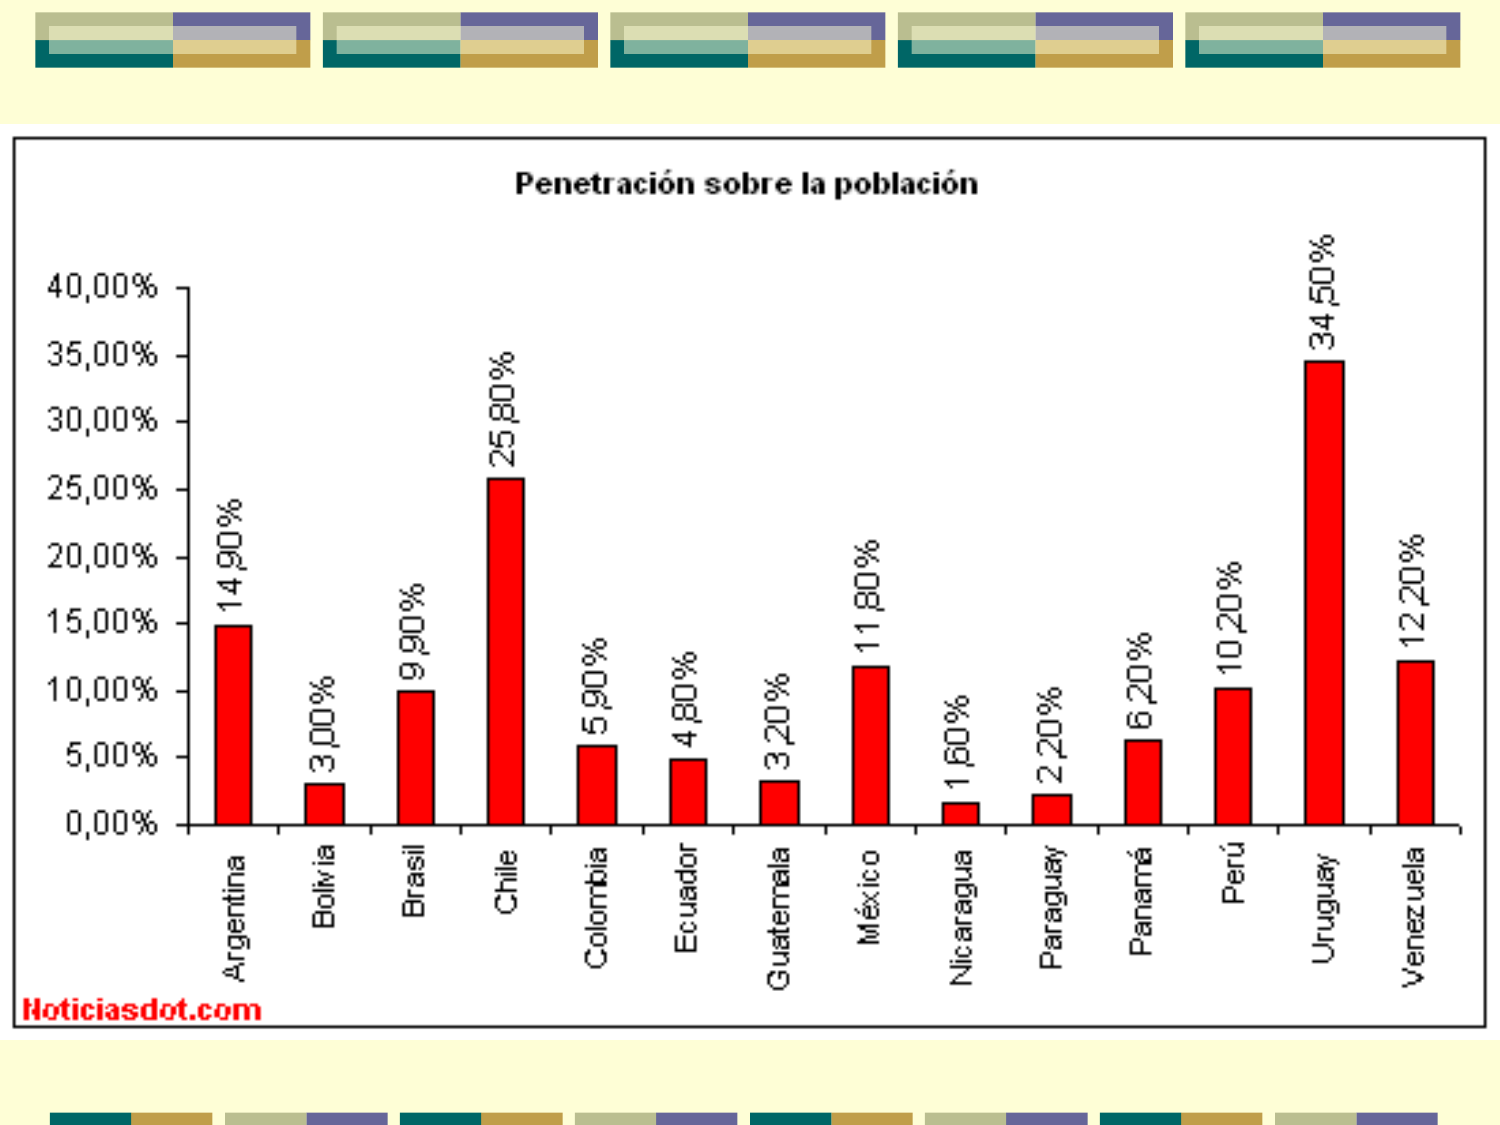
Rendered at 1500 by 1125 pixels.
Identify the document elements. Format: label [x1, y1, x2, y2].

picture [0, 124, 1500, 1040]
